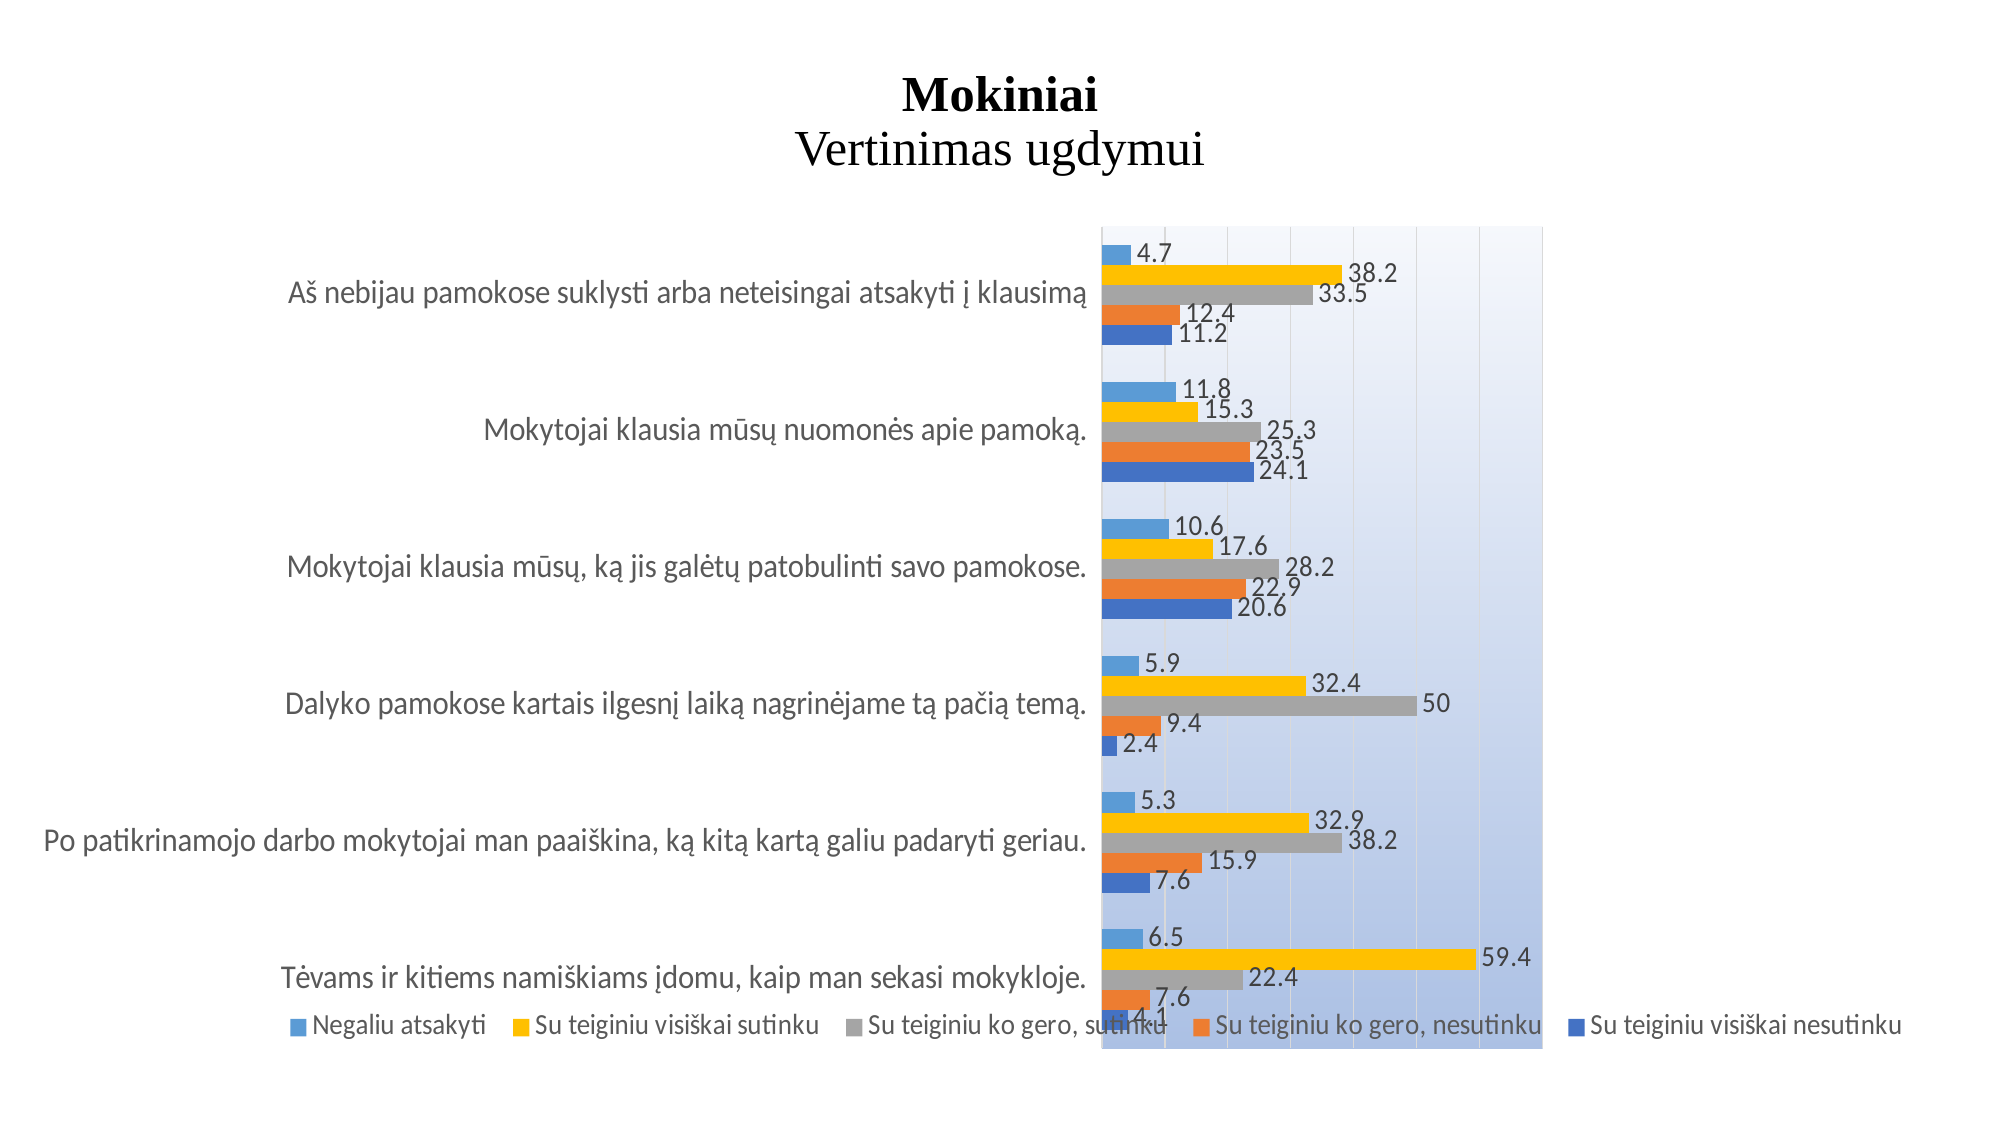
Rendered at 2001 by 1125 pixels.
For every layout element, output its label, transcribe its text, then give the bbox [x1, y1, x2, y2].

title Mokiniai Vertinimas ugdymui [137, 59, 1863, 184]
chart [43, 209, 1957, 1066]
